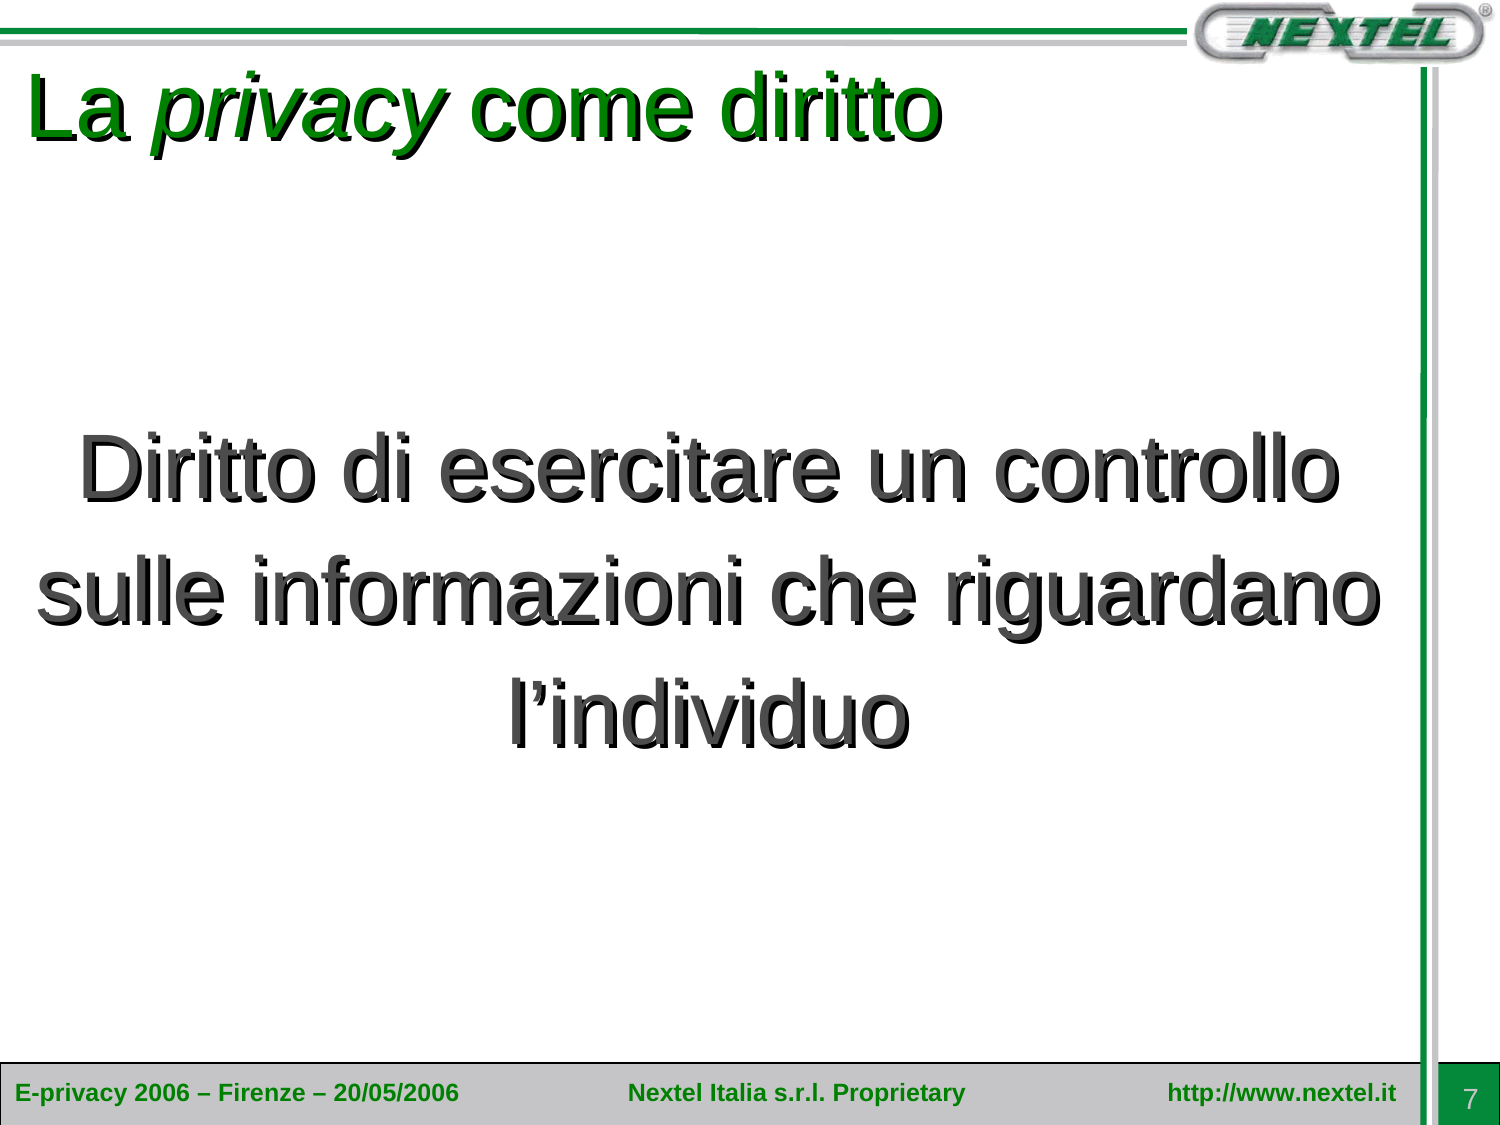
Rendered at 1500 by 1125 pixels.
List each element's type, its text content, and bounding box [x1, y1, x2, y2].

list Diritto di esercitare un controllo sulle informazioni che riguardano l’individuo [0, 387, 1418, 887]
title La privacy come diritto [10, 30, 1361, 181]
picture [1187, 0, 1500, 67]
